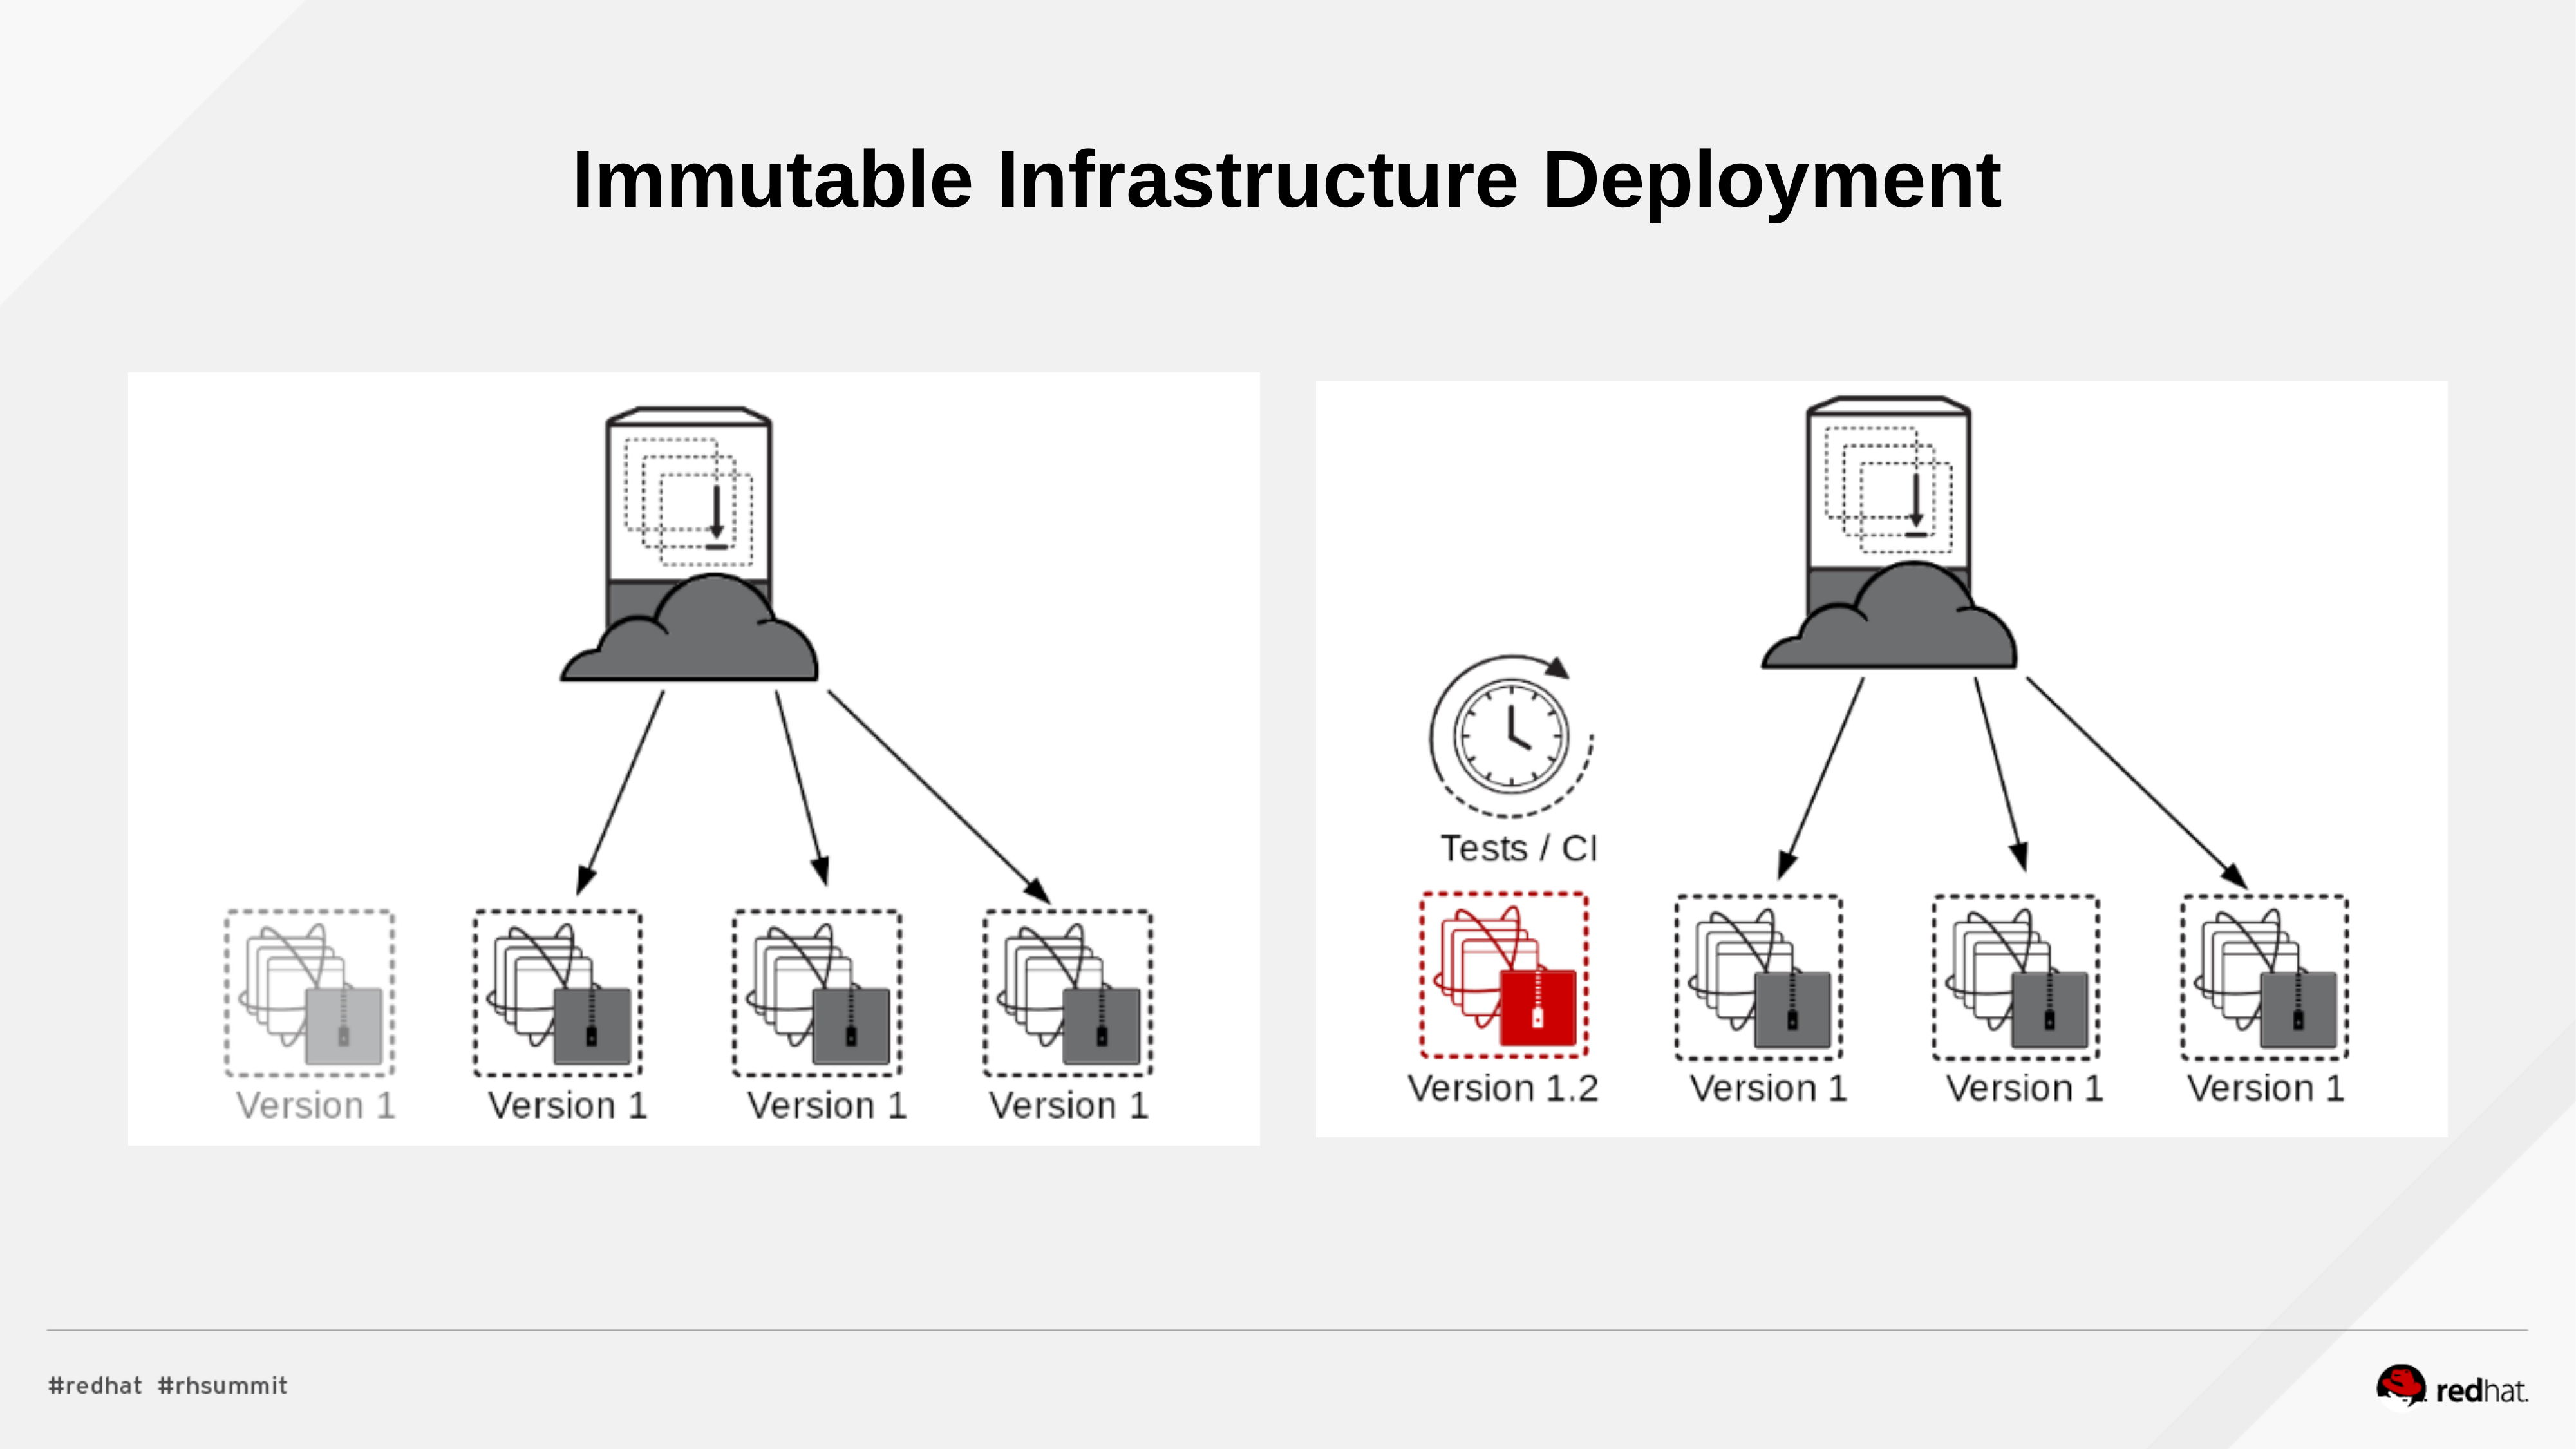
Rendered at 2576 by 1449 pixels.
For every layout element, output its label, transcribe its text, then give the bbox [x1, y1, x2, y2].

picture [0, 0, 2576, 1449]
title Immutable Infrastructure Deployment [129, 57, 2447, 300]
